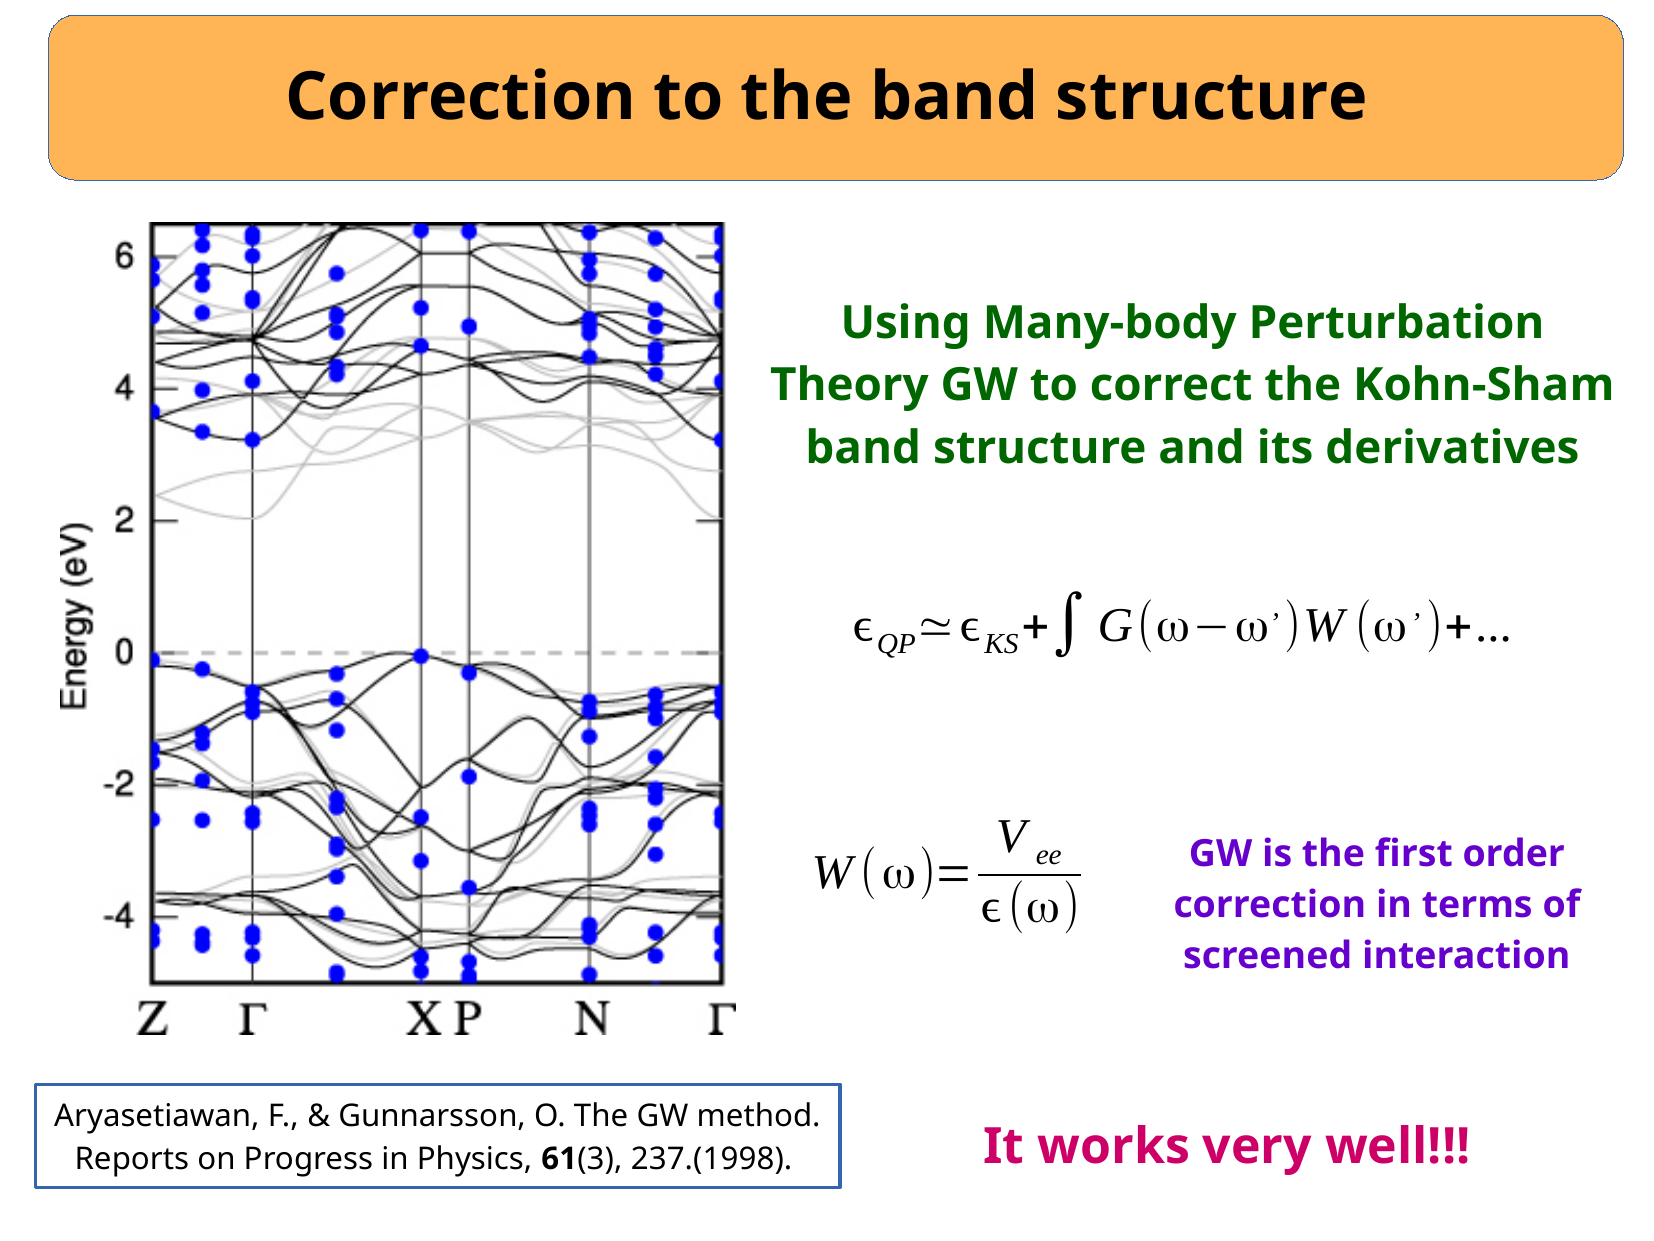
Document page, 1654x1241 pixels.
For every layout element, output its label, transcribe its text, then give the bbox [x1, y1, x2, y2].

picture [60, 222, 736, 1036]
text_box Aryasetiawan, F., & Gunnarsson, O. The GW method. Reports on Progress in Physics, 61(3), 237.(1998). [35, 1084, 841, 1186]
title Correction to the band structure [82, 0, 1571, 198]
chart [840, 586, 1524, 661]
text_box Using Many-body Perturbation Theory GW to correct the Kohn-Sham band structure and its derivatives [765, 232, 1621, 534]
text_box [1571, 15, 1624, 181]
text_box [48, 15, 82, 181]
chart [799, 810, 1096, 938]
text_box GW is the first order correction in terms of screened interaction [1134, 780, 1621, 1026]
text_box It works very well!!! [842, 1102, 1636, 1186]
